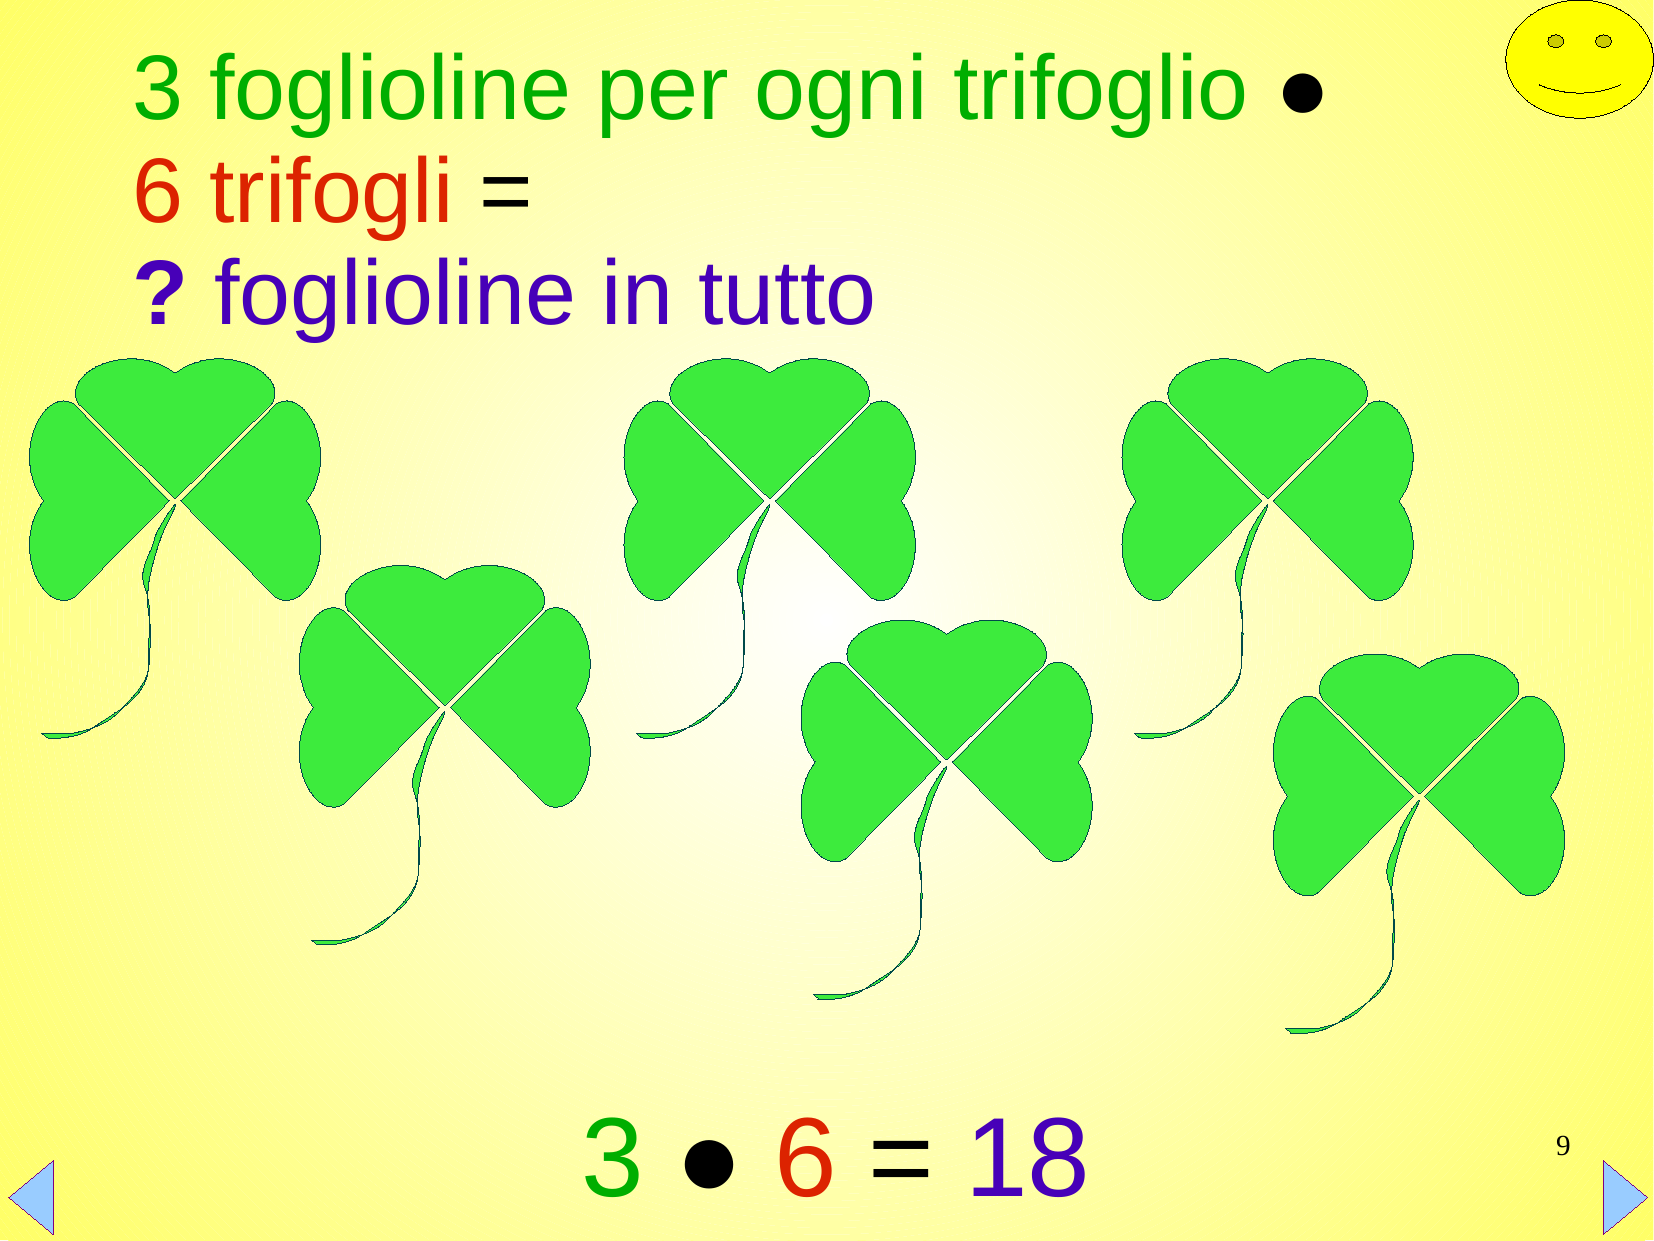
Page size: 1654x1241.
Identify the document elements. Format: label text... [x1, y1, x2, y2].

text_box [311, 711, 445, 945]
text_box [813, 766, 947, 1000]
text_box [801, 662, 941, 862]
text_box [345, 565, 545, 706]
text_box [775, 400, 916, 601]
text_box [952, 662, 1093, 862]
text_box [41, 504, 176, 739]
text_box [1273, 400, 1414, 601]
text_box [623, 400, 764, 601]
text_box [846, 620, 1047, 760]
text_box [450, 607, 591, 808]
text_box [1603, 1160, 1648, 1235]
text_box [669, 358, 870, 499]
text_box [75, 358, 275, 499]
text_box 3 ● 6 = 18 [566, 1086, 1241, 1228]
text_box [1167, 358, 1368, 499]
text_box [299, 607, 440, 808]
text_box [1134, 504, 1268, 739]
text_box [1424, 696, 1565, 896]
text_box [180, 400, 321, 601]
text_box [1121, 400, 1262, 601]
text_box [1273, 696, 1414, 896]
text_box 3 foglioline per ogni trifoglio ● 6 trifogli = ? foglioline in tutto [118, 29, 1536, 352]
text_box [8, 1160, 54, 1235]
text_box [636, 504, 770, 739]
text_box [29, 400, 170, 601]
text_box [1319, 654, 1519, 794]
text_box [1285, 800, 1420, 1034]
text_box [1505, 0, 1654, 119]
